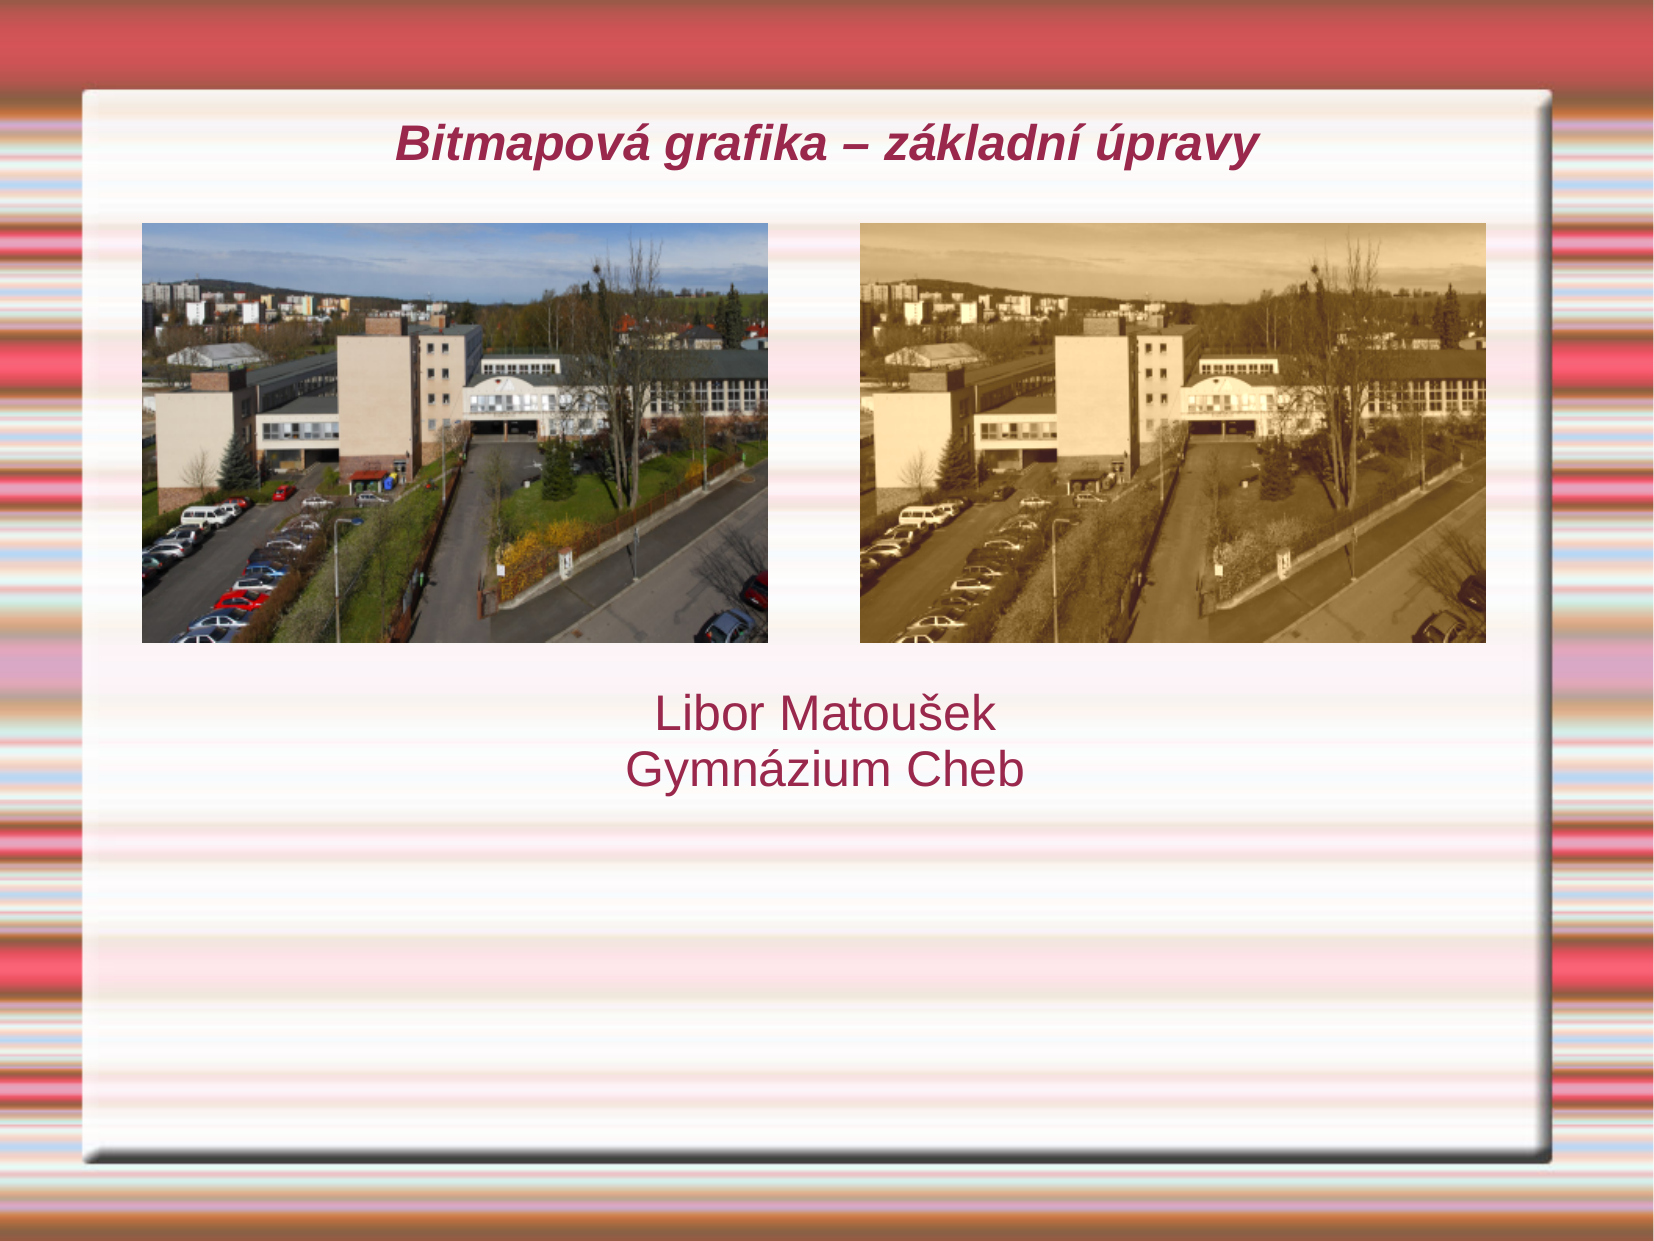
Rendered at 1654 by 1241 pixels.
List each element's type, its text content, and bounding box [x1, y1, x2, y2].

picture [0, 0, 1654, 1241]
subtitle Libor Matoušek Gymnázium Cheb [134, 350, 1516, 1132]
title Bitmapová grafika – základní úpravy [121, 50, 1534, 237]
